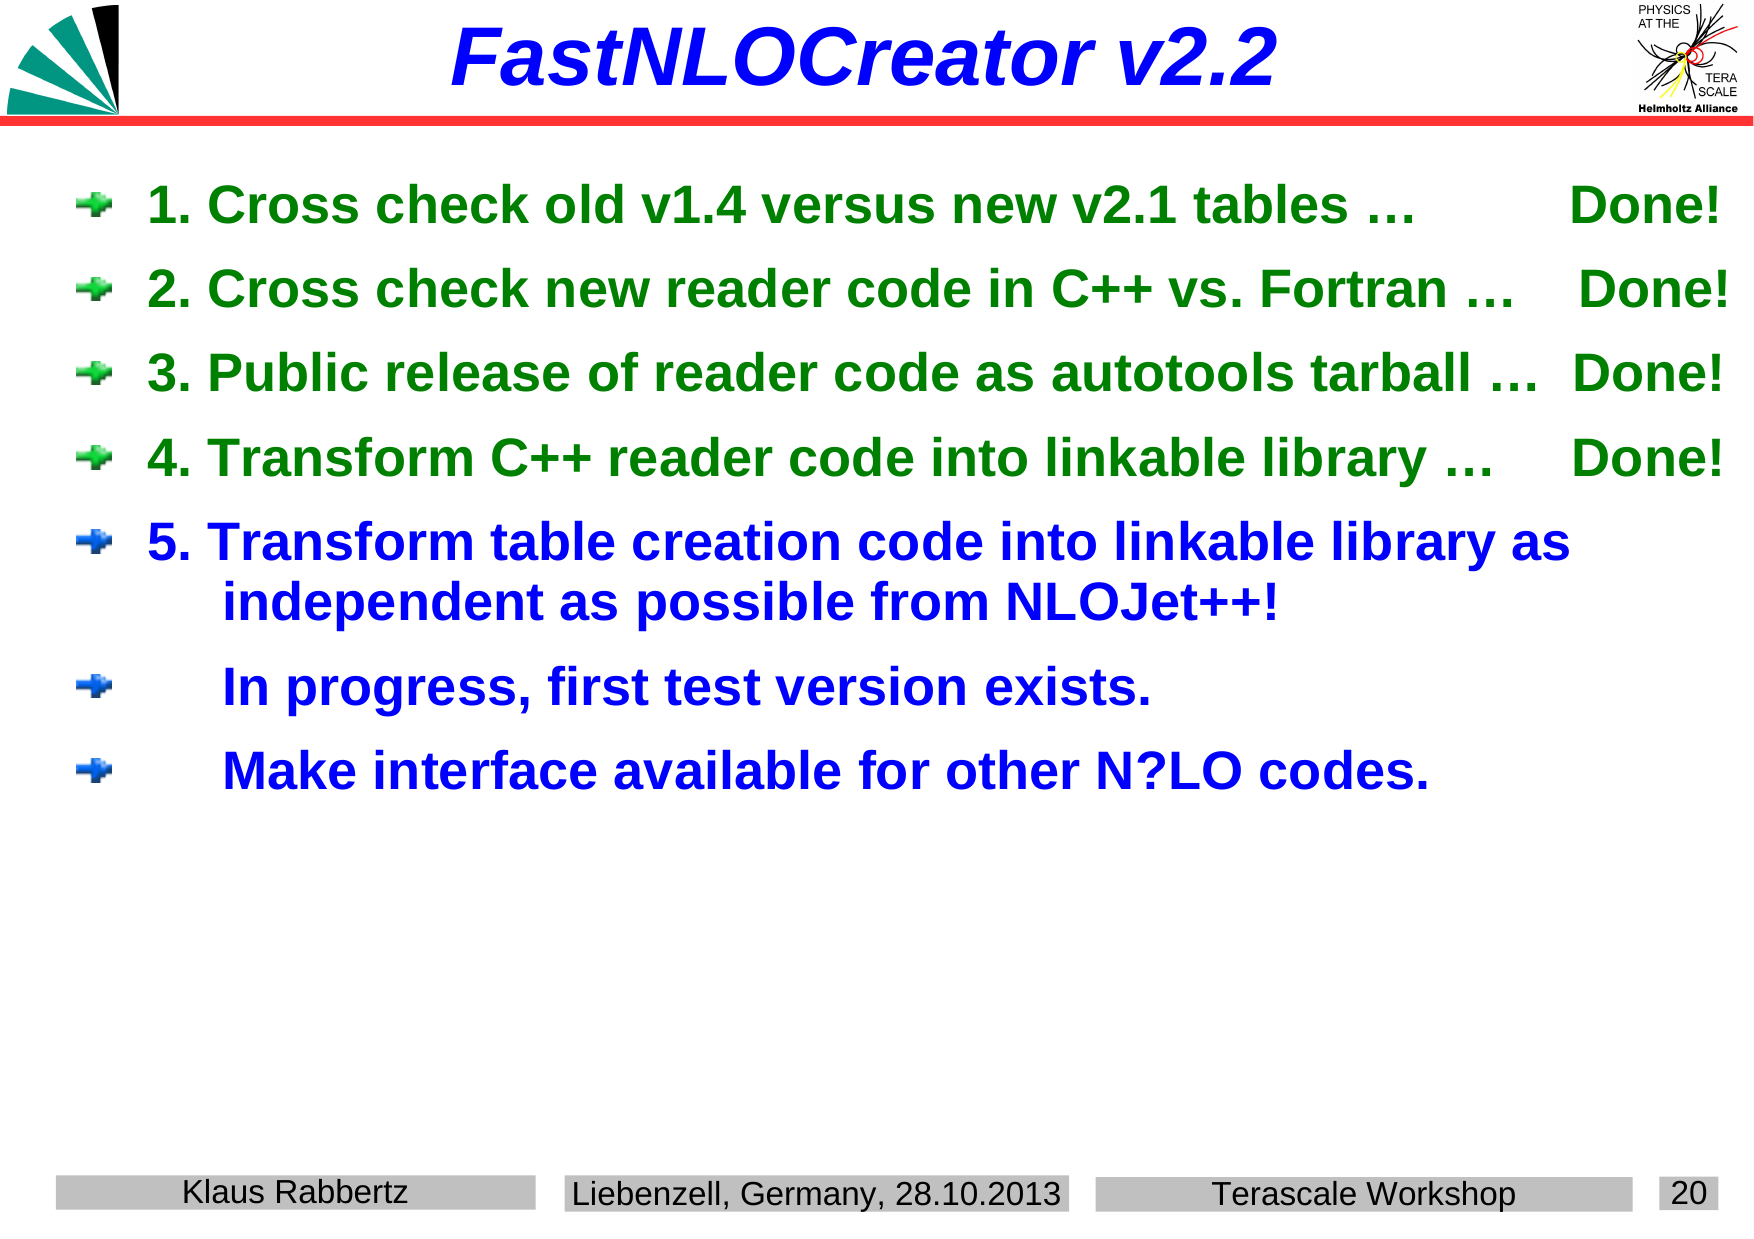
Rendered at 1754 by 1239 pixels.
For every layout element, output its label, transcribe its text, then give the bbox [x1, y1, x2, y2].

title FastNLOCreator v2.2 [123, 0, 1606, 114]
picture [7, 5, 119, 116]
picture [1631, 1, 1745, 115]
list 1. Cross check old v1.4 versus new v2.1 tables … Done! 2. Cross check new reader code in C++ vs. Fortran … Done! 3. Public release of reader code as autotools tarball … Done! 4. Transform C++ reader code into linkable library … Done! 5. Transform table creation code into linkable library as independent as possible from NLOJet++! In progress, first test version exists. Make interface available for other N?LO codes. [17, 174, 1741, 856]
